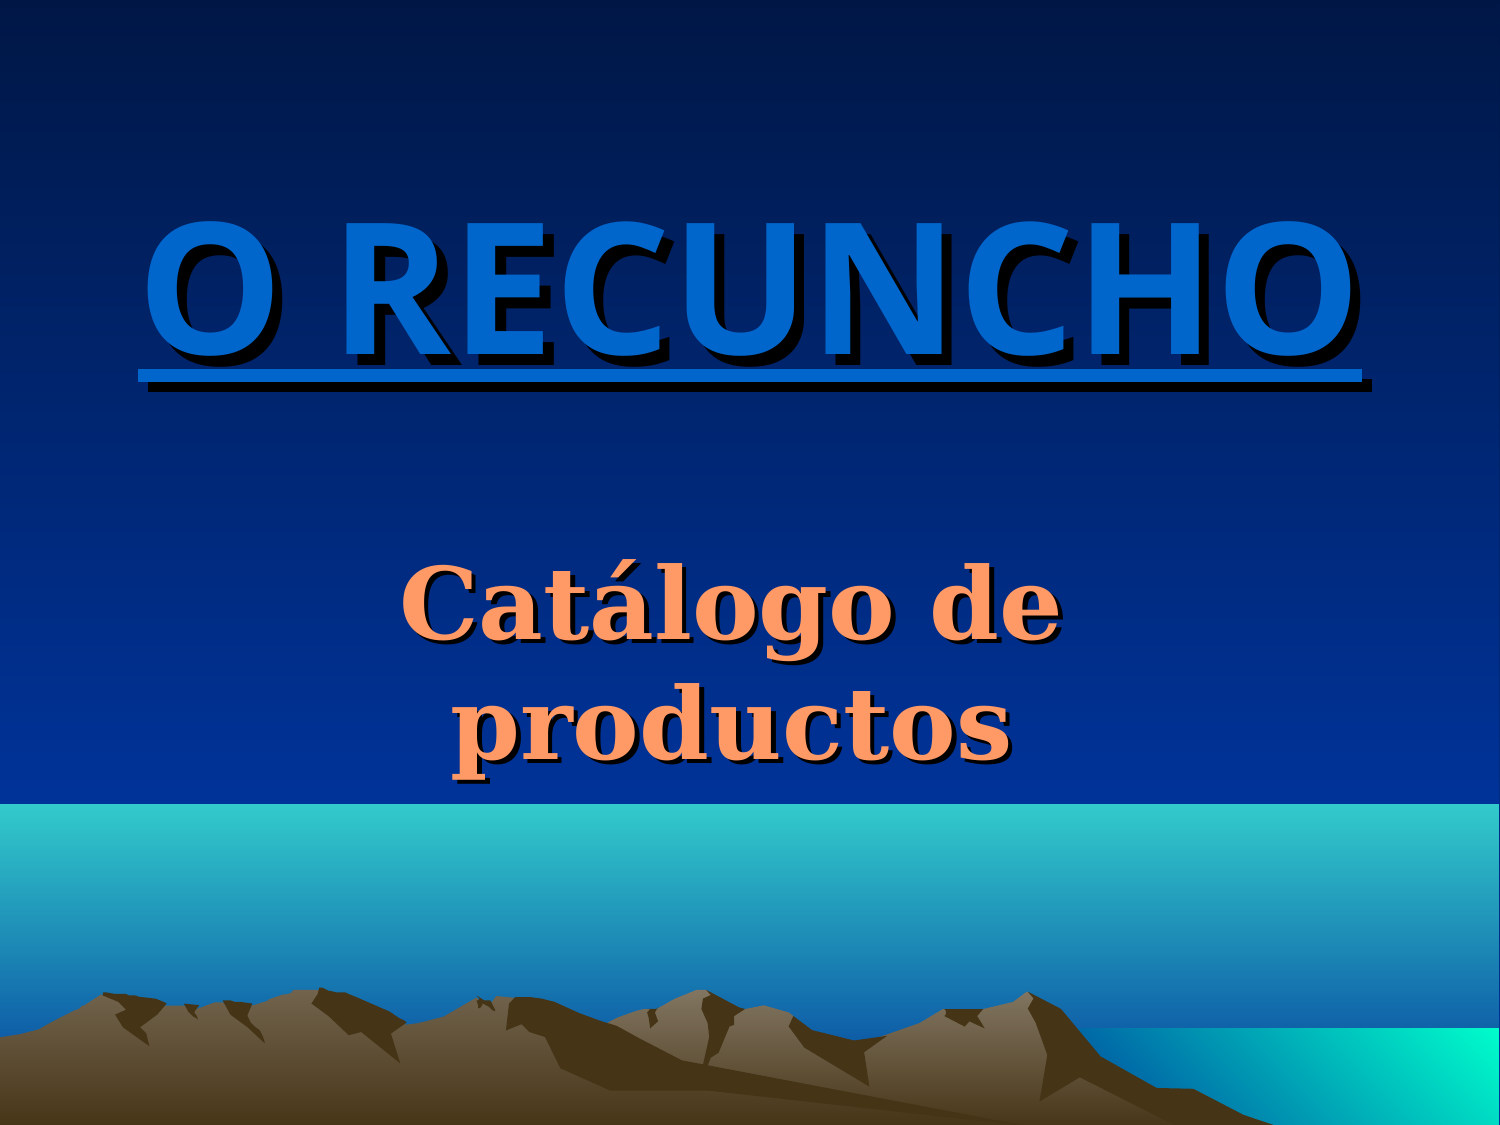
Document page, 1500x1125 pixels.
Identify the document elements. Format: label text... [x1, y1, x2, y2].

subtitle Catálogo de productos [206, 531, 1257, 820]
title O RECUNCHO [112, 53, 1388, 510]
picture [1189, 1028, 1286, 1125]
